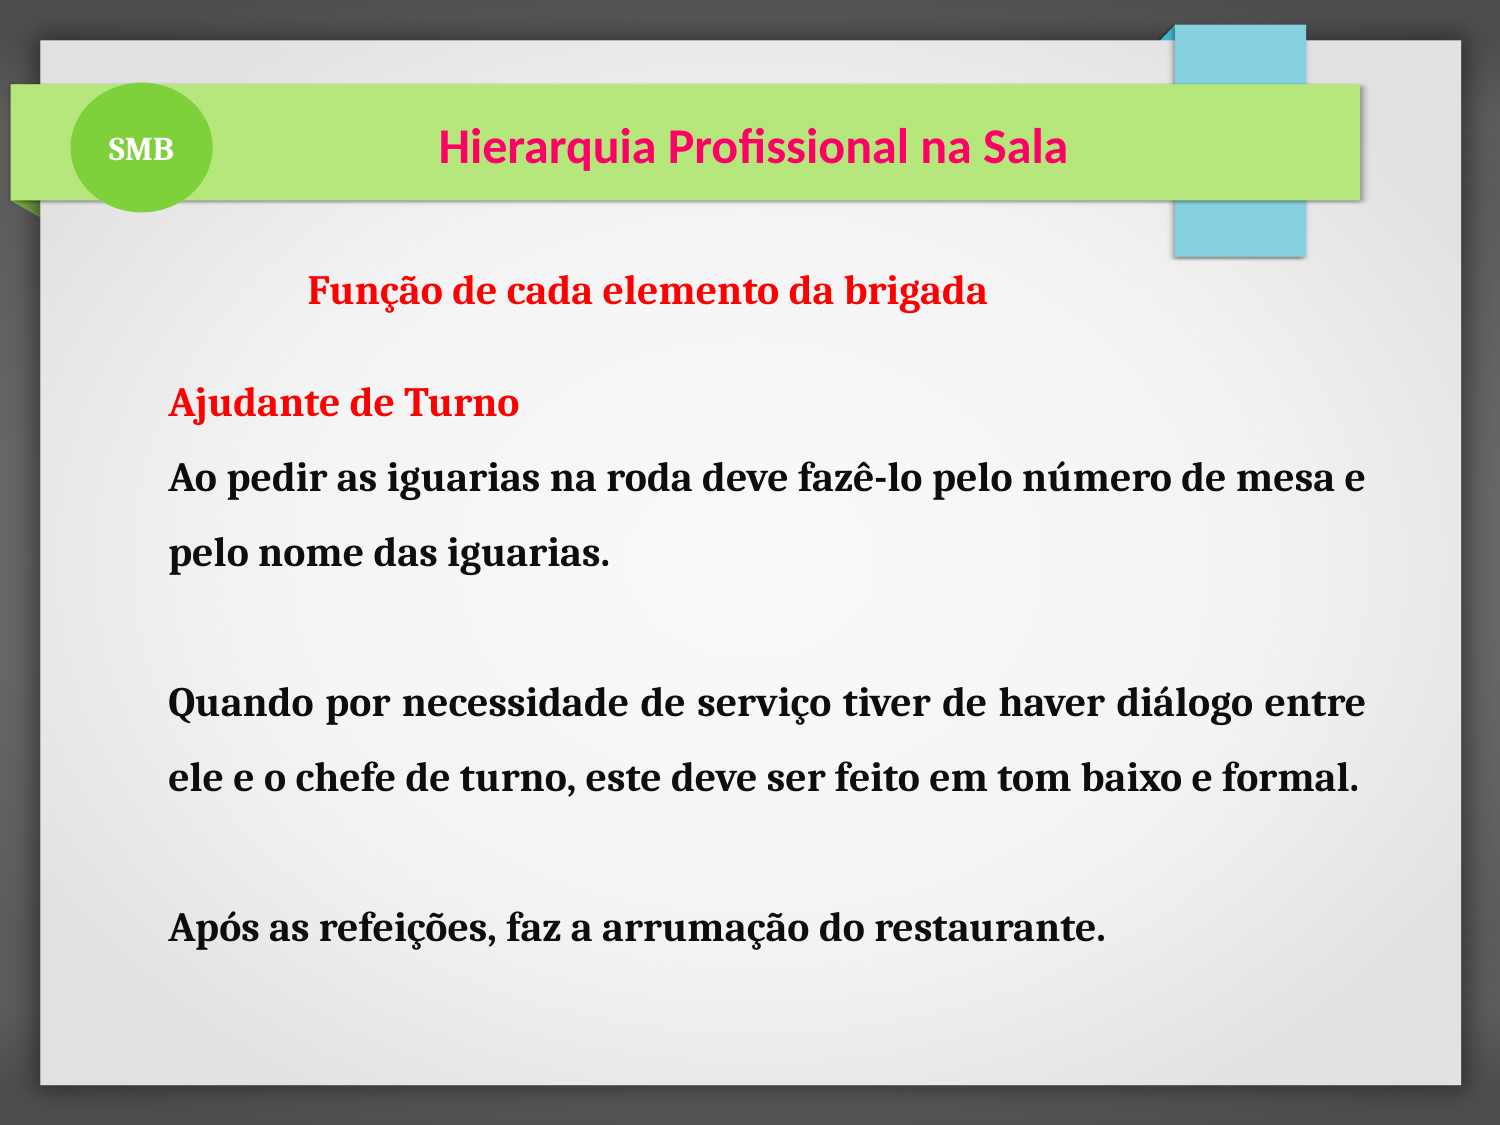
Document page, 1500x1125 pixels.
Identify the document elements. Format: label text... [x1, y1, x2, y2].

text_box Ajudante de Turno Ao pedir as iguarias na roda deve fazê-lo pelo número de mesa e pelo nome das iguarias. Quando por necessidade de serviço tiver de haver diálogo entre ele e o chefe de turno, este deve ser feito em tom baixo e formal. Após as refeições, faz a arrumação do restaurante. [153, 342, 1382, 958]
picture [0, 0, 1500, 1125]
text_box Hierarquia Profissional na Sala [221, 106, 1288, 182]
text_box Função de cada elemento da brigada [292, 230, 1099, 321]
text_box SMB [70, 82, 213, 213]
